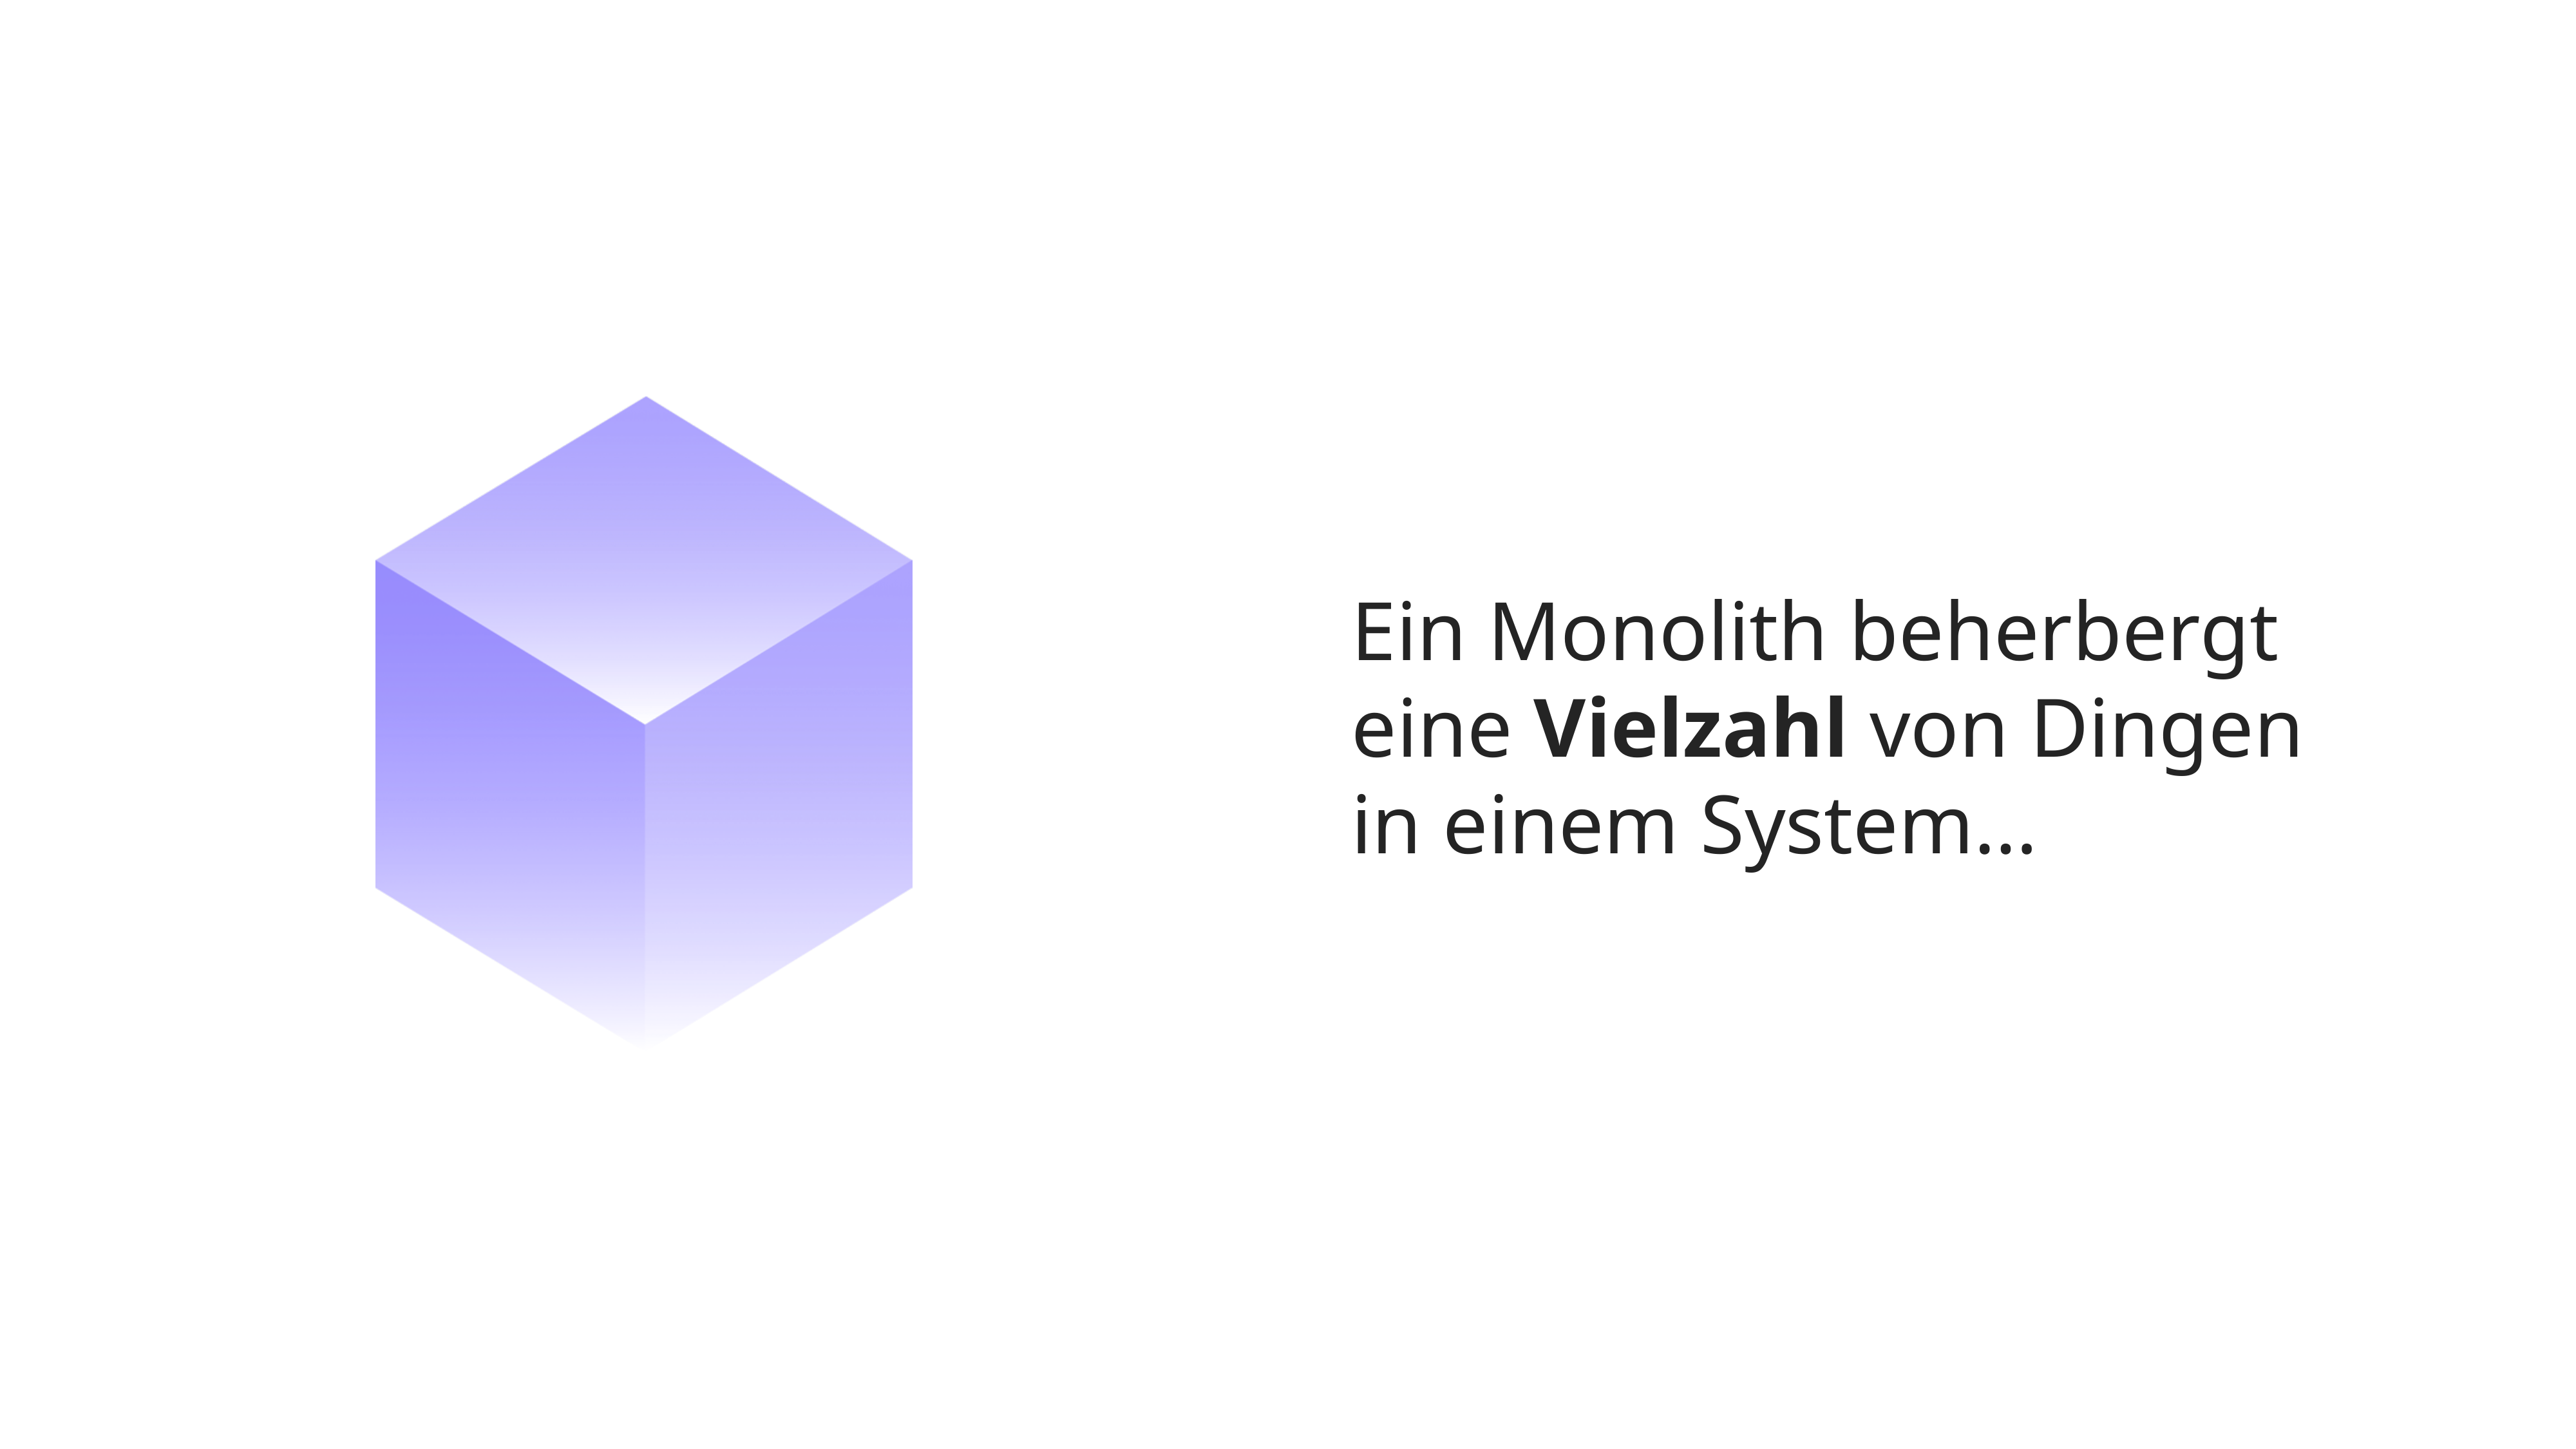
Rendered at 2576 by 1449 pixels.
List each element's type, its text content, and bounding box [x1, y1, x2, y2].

picture [375, 396, 913, 1053]
list Ein Monolith beherbergt eine Vielzahl von Dingen in einem System… [1351, 127, 2423, 1322]
